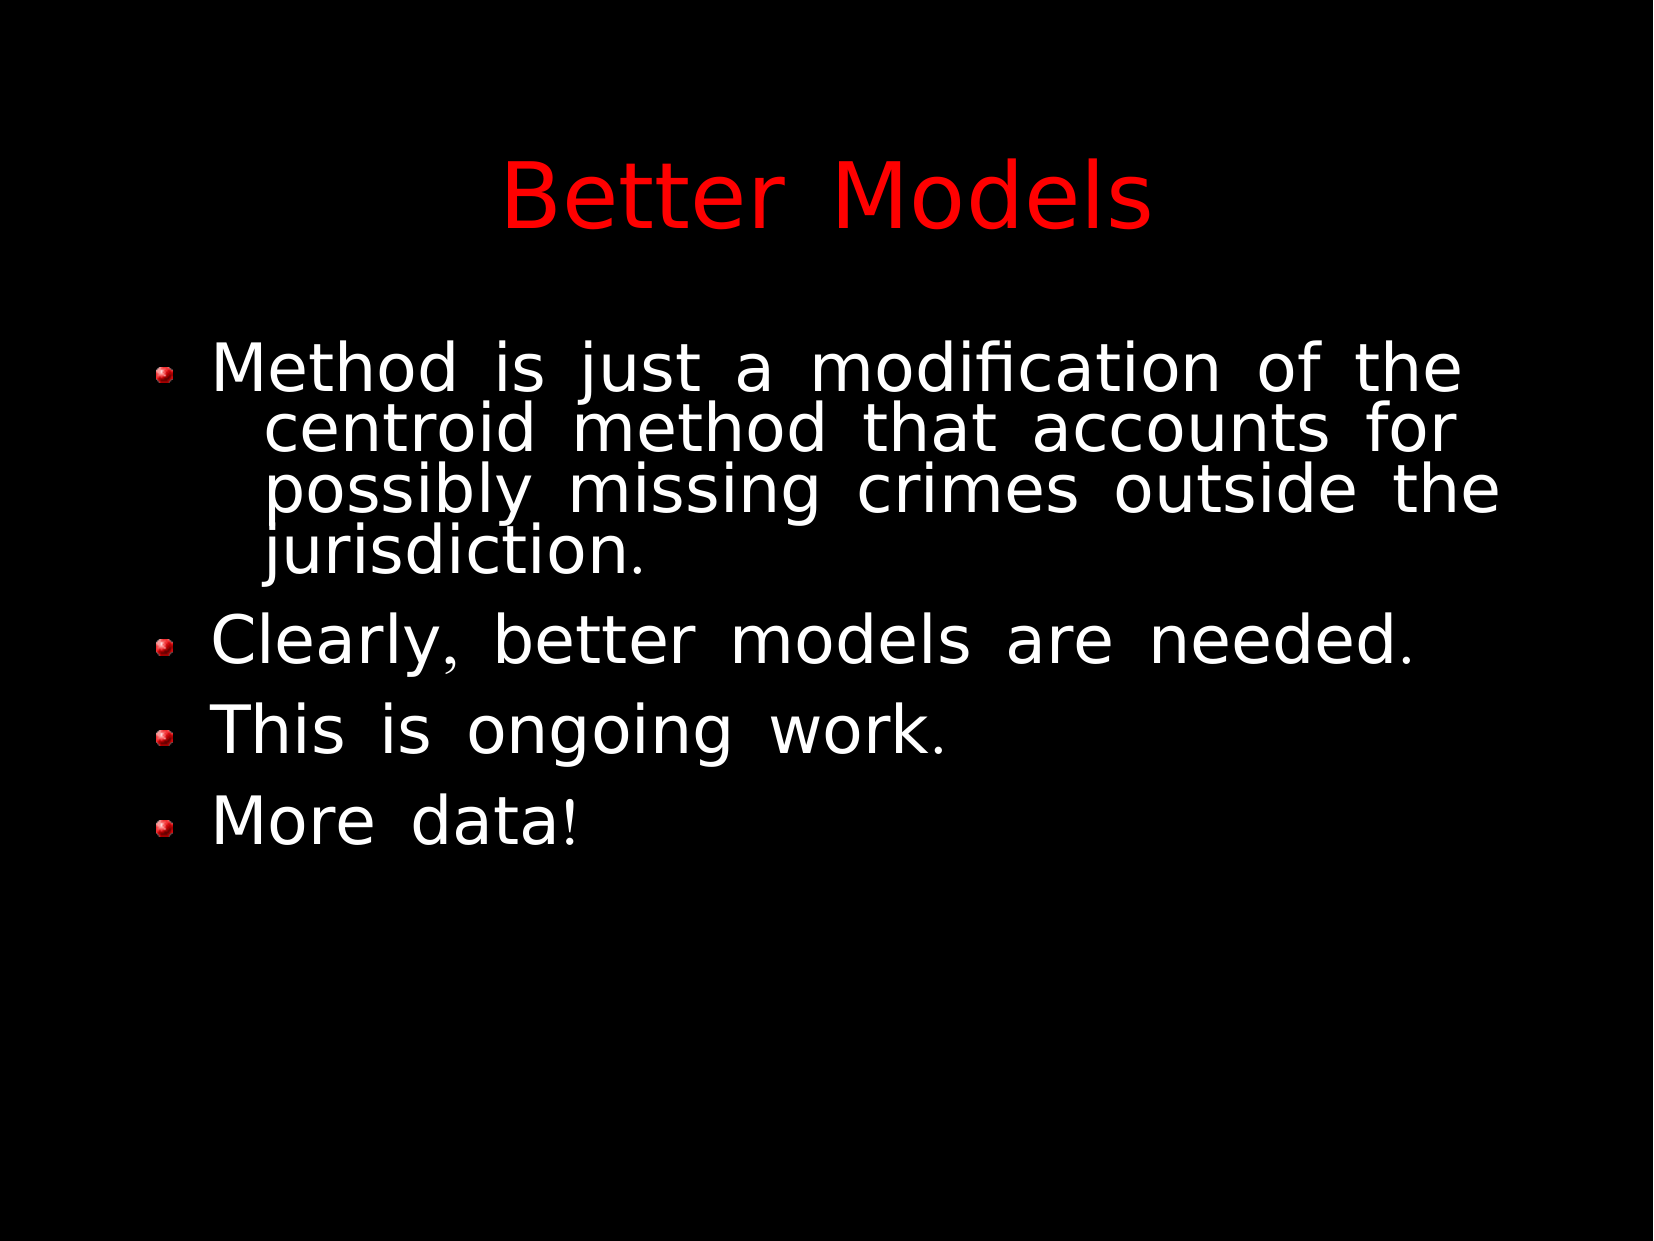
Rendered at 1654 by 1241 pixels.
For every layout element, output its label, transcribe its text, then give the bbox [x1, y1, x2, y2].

title Better Models [121, 102, 1533, 311]
list Method is just a modification of the centroid method that accounts for possibly missing crimes outside the jurisdiction. Clearly, better models are needed. This is ongoing work. More data! [121, 344, 1533, 1127]
